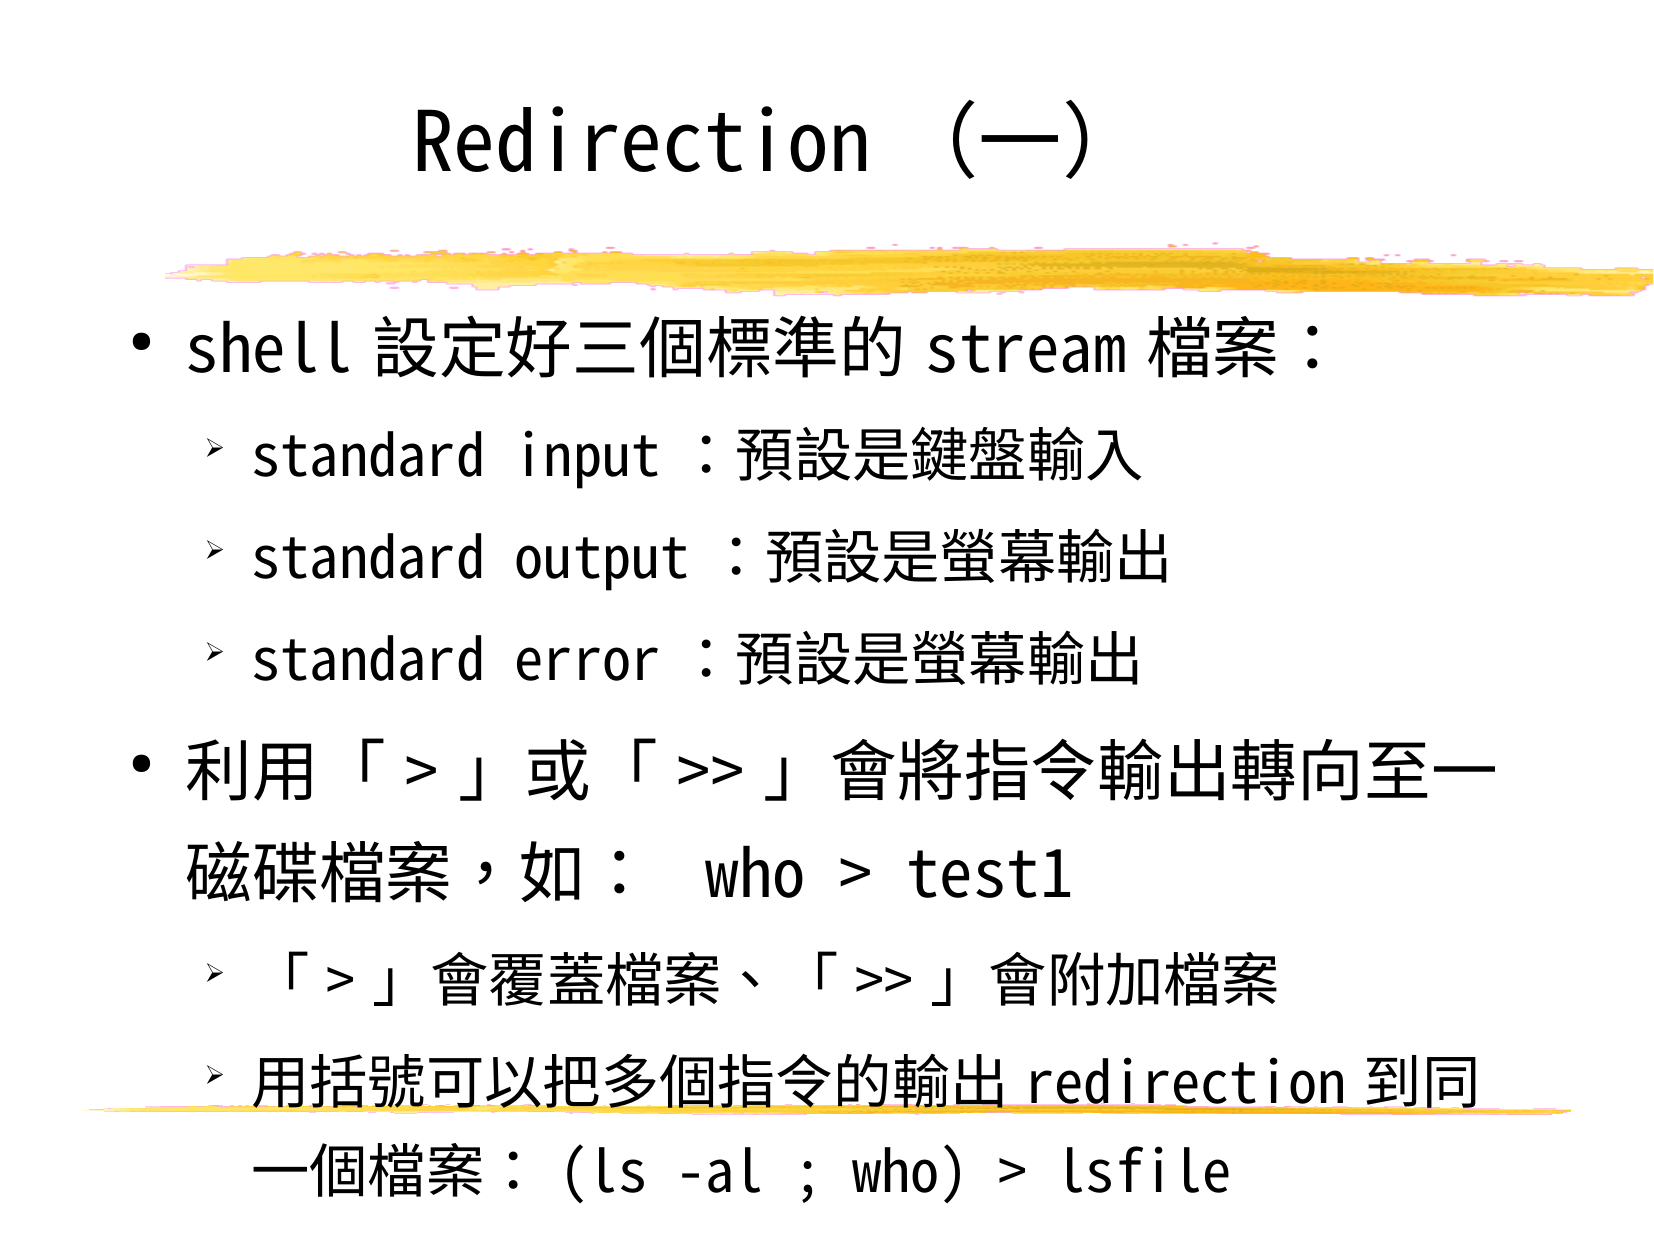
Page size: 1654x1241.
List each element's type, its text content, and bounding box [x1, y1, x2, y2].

picture [1536, 1102, 1571, 1117]
picture [165, 237, 1654, 308]
picture [82, 1102, 129, 1117]
list shell設定好三個標準的stream檔案： standard input：預設是鍵盤輸入 standard output：預設是螢幕輸出 standard error：預設是螢幕輸出 利用「>」或「>>」會將指令輸出轉向至一磁碟檔案，如： who > test1 「>」會覆蓋檔案、「>>」會附加檔案 用括號可以把多個指令的輸出redirection到同一個檔案：(ls -al ; who) > lsfile 利用「<」可以由檔案取得標準輸入 wc < test.file [129, 289, 1536, 1221]
title Redirection（一） [76, 28, 1482, 236]
